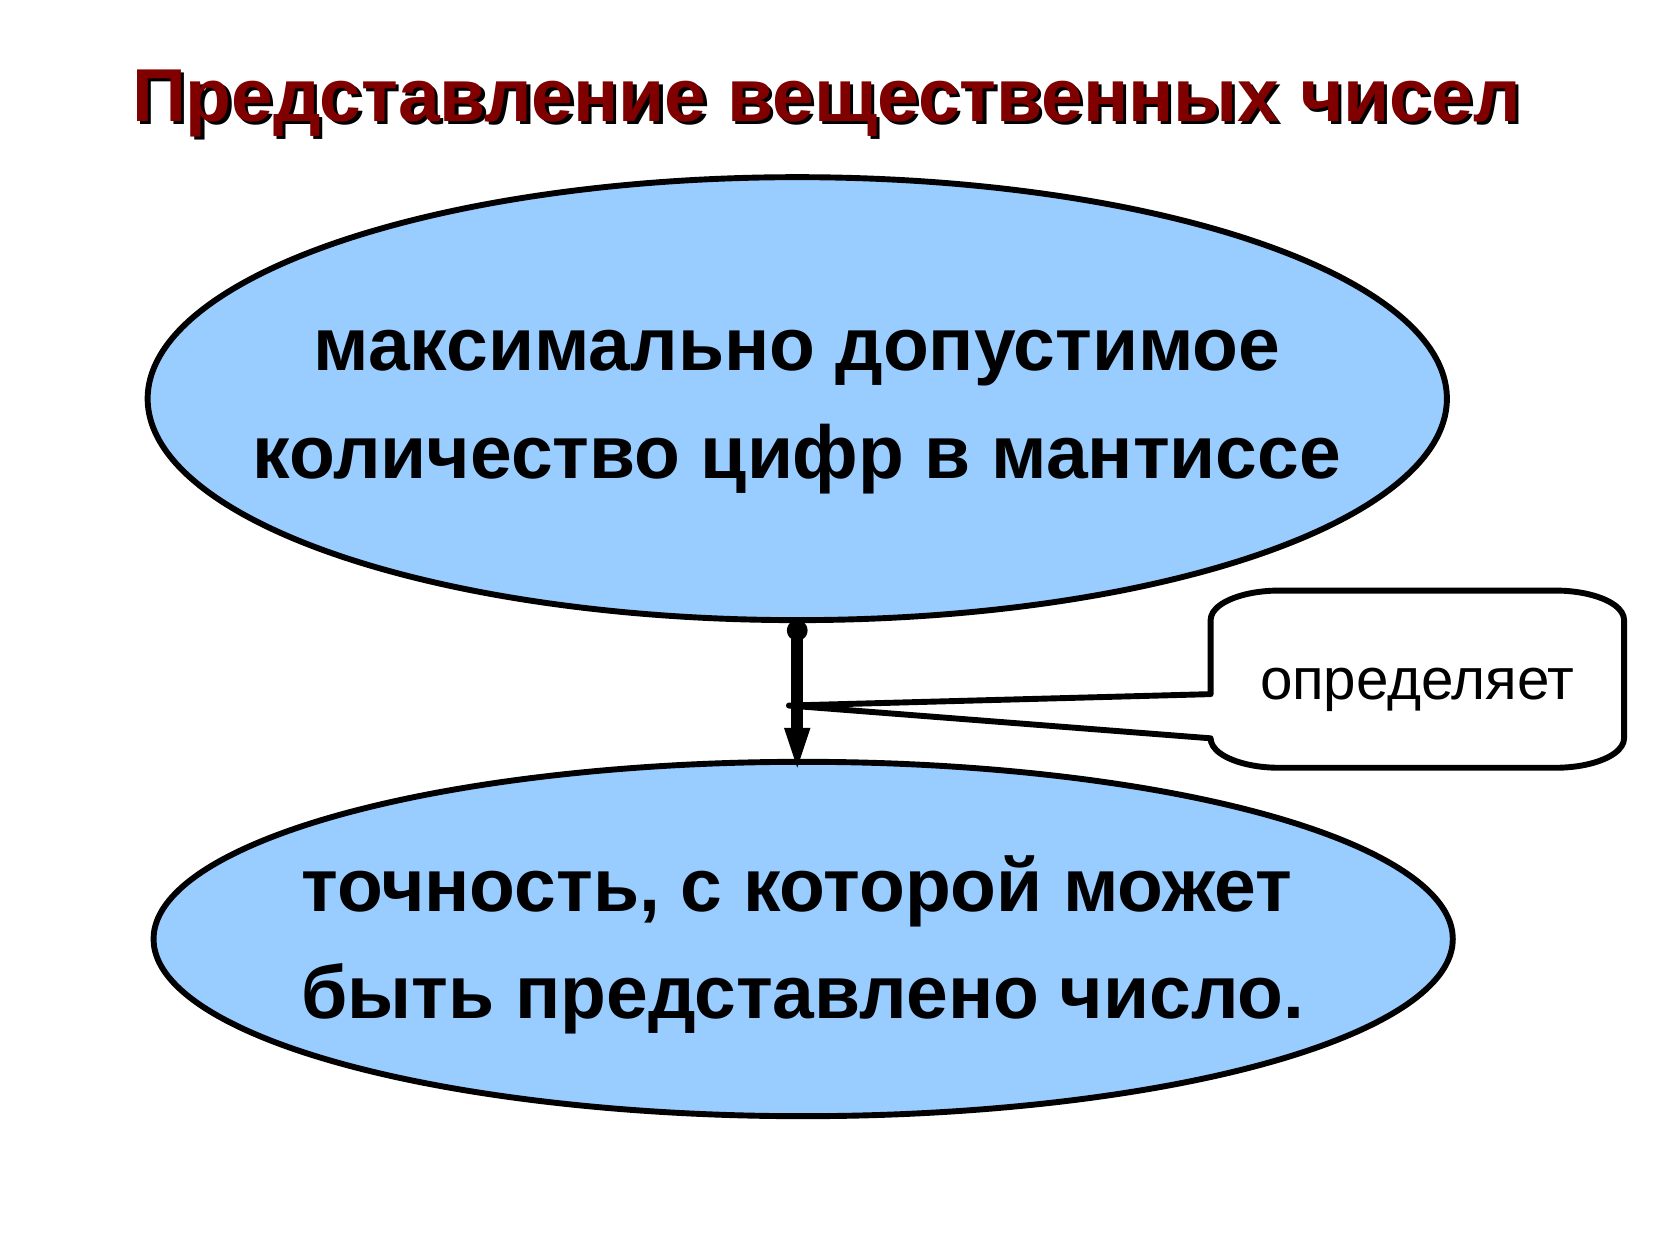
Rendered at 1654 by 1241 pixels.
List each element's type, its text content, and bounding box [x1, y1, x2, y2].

text_box точность, с которой может быть представлено число. [153, 761, 1453, 1117]
text_box определяет [788, 590, 1625, 768]
text_box максимально допустимое количество цифр в мантиссе [147, 177, 1447, 621]
text_box Представление вещественных чисел [59, 42, 1595, 148]
